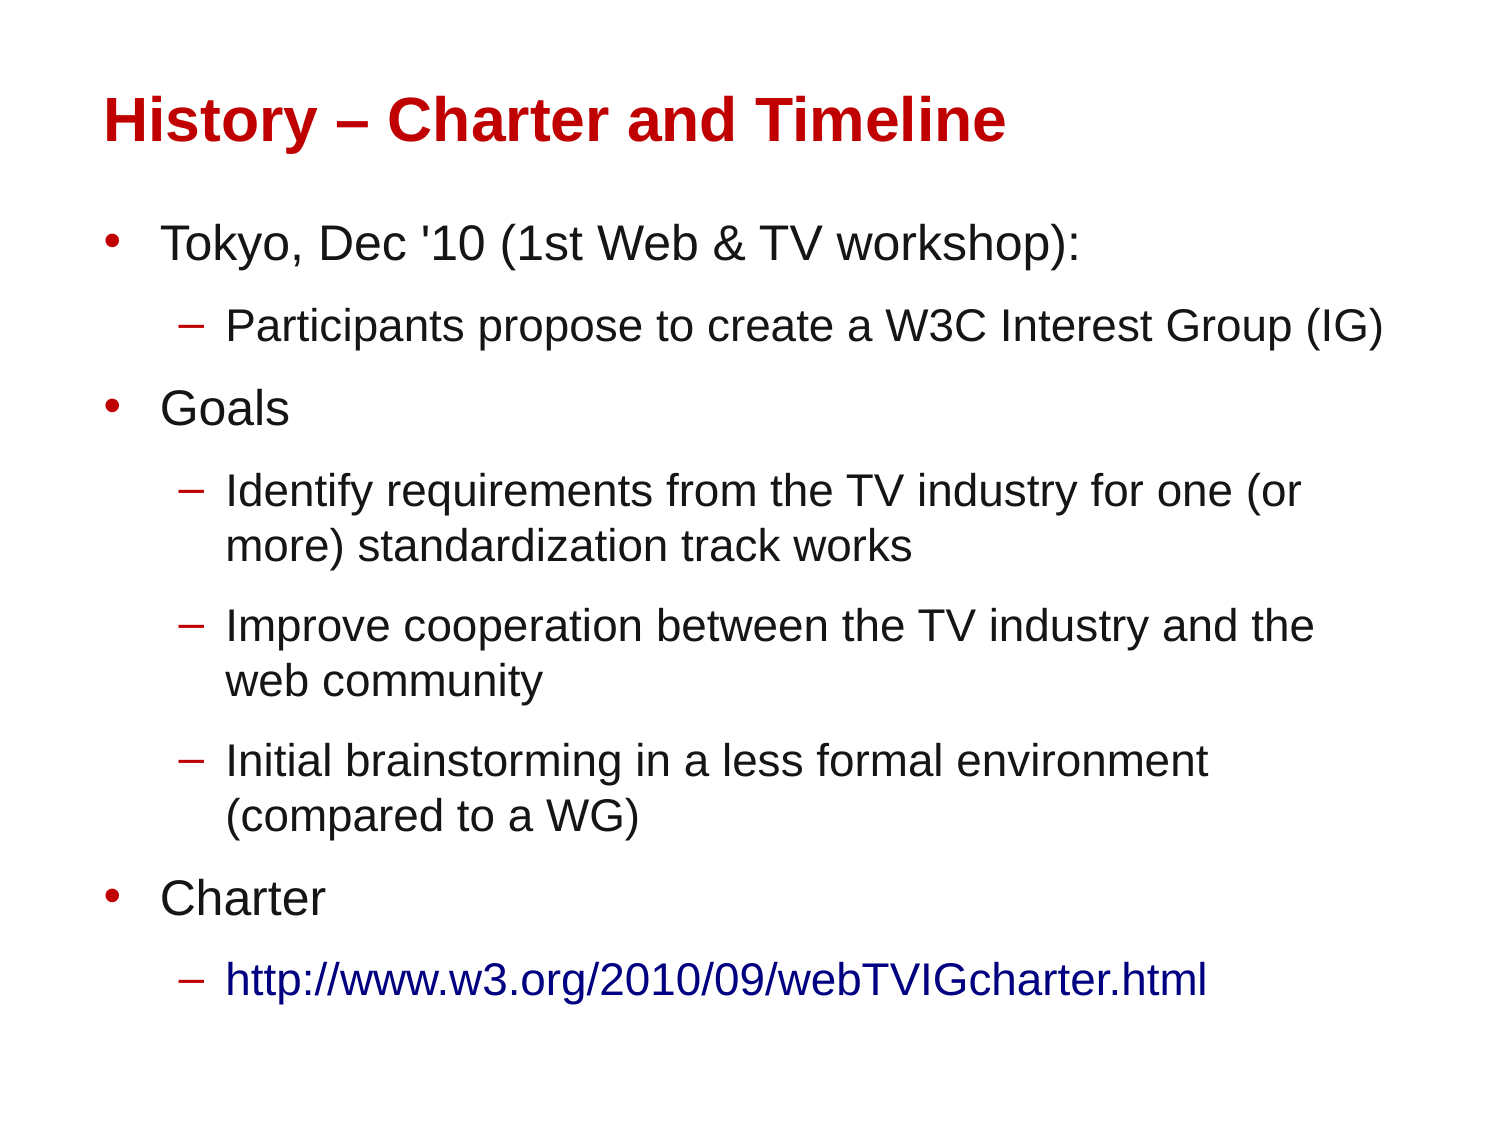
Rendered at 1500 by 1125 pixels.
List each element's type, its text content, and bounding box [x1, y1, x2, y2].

list Tokyo, Dec '10 (1st Web & TV workshop): Participants propose to create a W3C Interest Group (IG) Goals Identify requirements from the TV industry for one (or more) standardization track works Improve cooperation between the TV industry and the web community Initial brainstorming in a less formal environment (compared to a WG) Charter http://www.w3.org/2010/09/webTVIGcharter.html [88, 203, 1412, 1013]
title History – Charter and Timeline [88, 70, 1412, 162]
